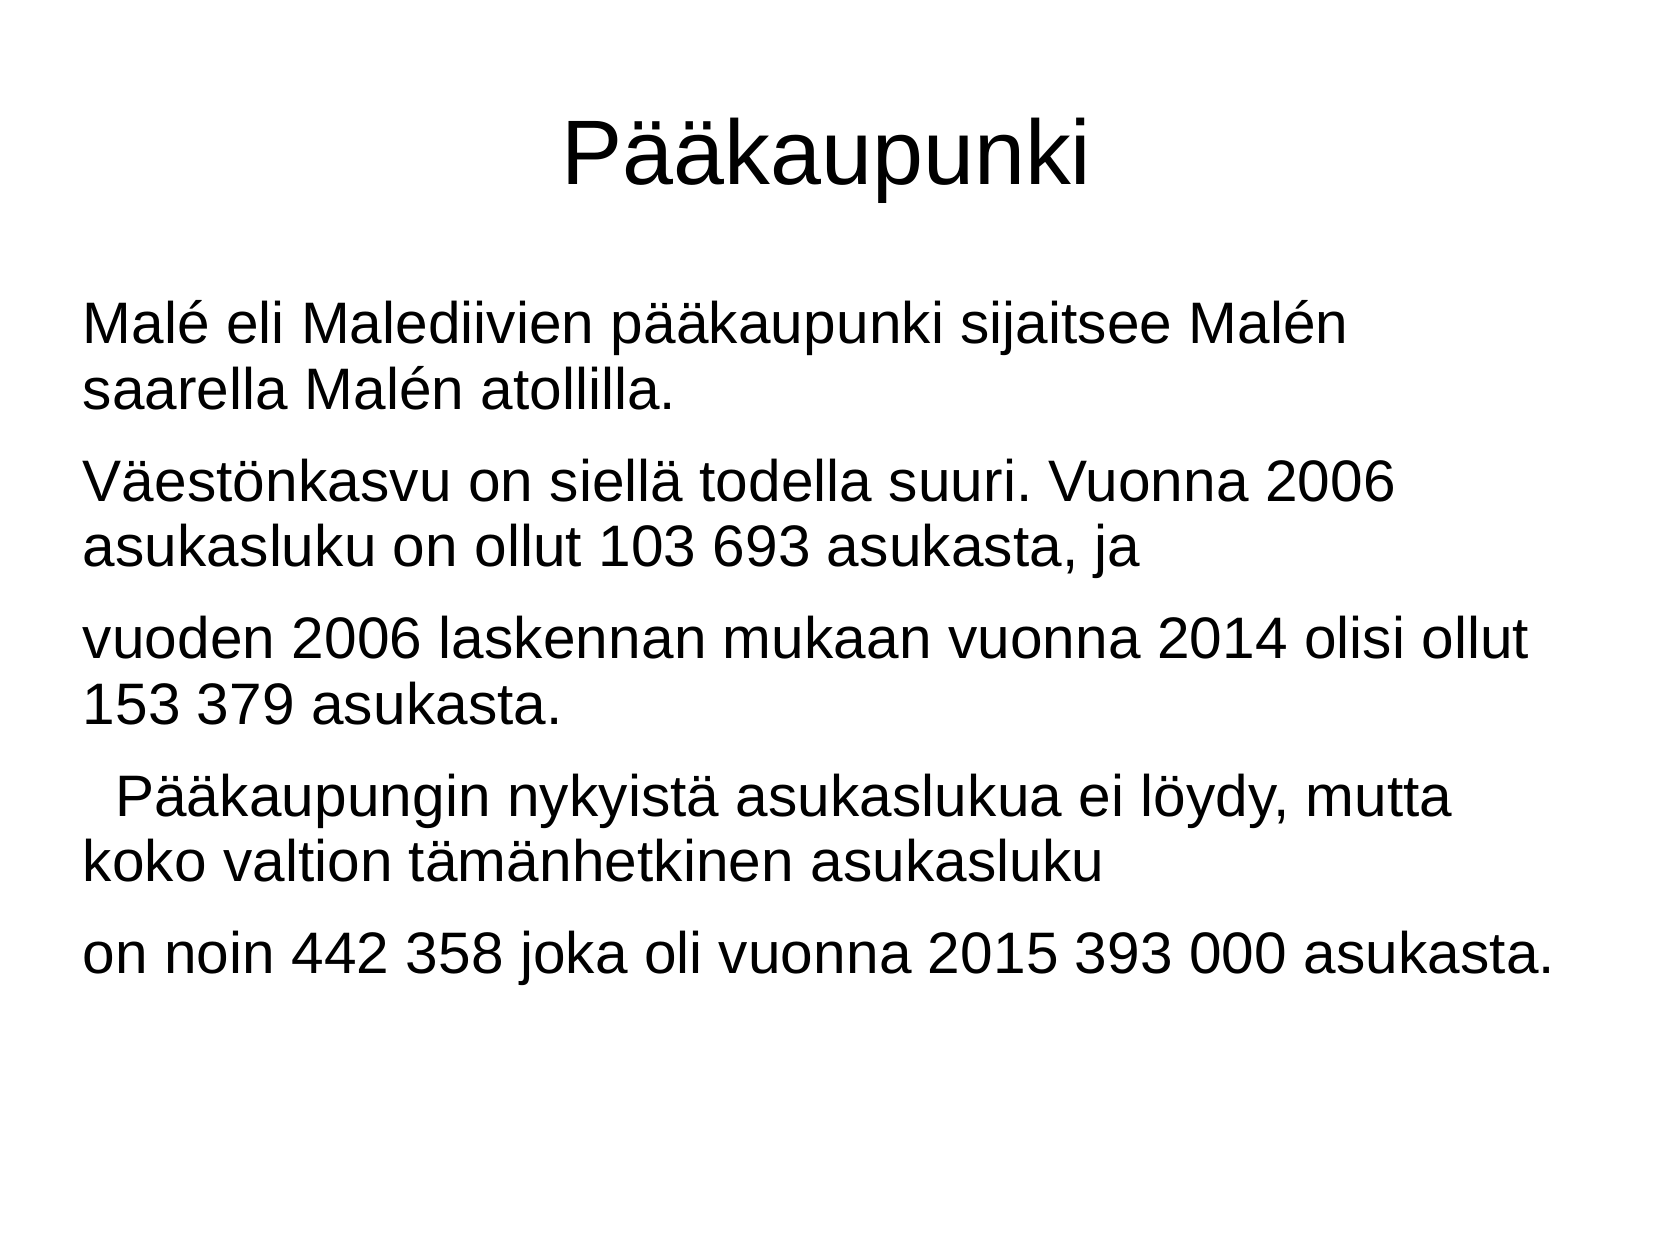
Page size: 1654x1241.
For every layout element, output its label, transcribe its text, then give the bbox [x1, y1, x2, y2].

title Pääkaupunki [82, 49, 1571, 257]
list Malé eli Malediivien pääkaupunki sijaitsee Malén saarella Malén atollilla. Väestönkasvu on siellä todella suuri. Vuonna 2006 asukasluku on ollut 103 693 asukasta, ja vuoden 2006 laskennan mukaan vuonna 2014 olisi ollut 153 379 asukasta. Pääkaupungin nykyistä asukaslukua ei löydy, mutta koko valtion tämänhetkinen asukasluku on noin 442 358 joka oli vuonna 2015 393 000 asukasta. [82, 290, 1571, 1010]
